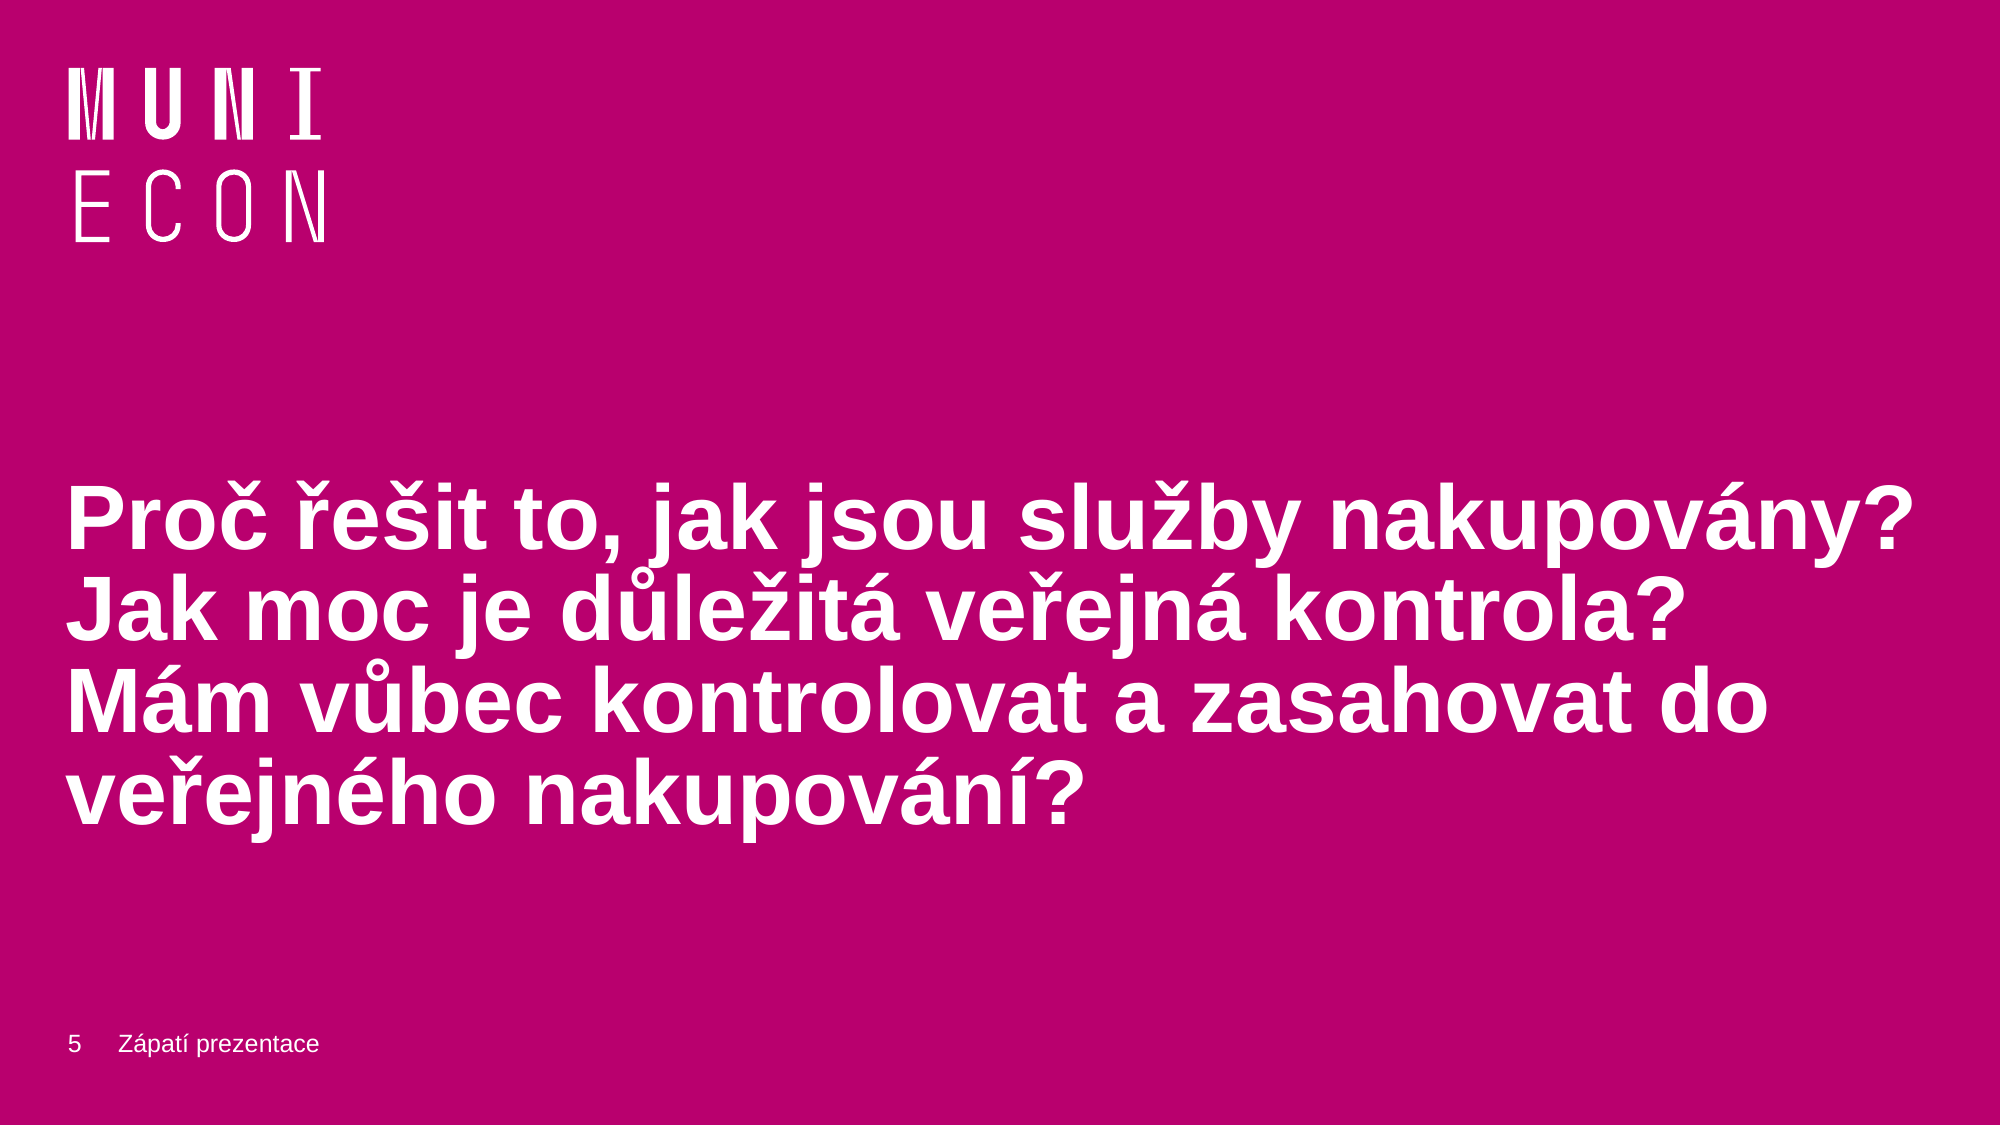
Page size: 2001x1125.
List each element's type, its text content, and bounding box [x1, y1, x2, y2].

title Proč řešit to, jak jsou služby nakupovány? Jak moc je důležitá veřejná kontrola? Mám vůbec kontrolovat a zasahovat do veřejného nakupování? [65, 475, 1930, 668]
text_box Zápatí prezentace [118, 1021, 1418, 1063]
text_box [67, 1021, 110, 1063]
